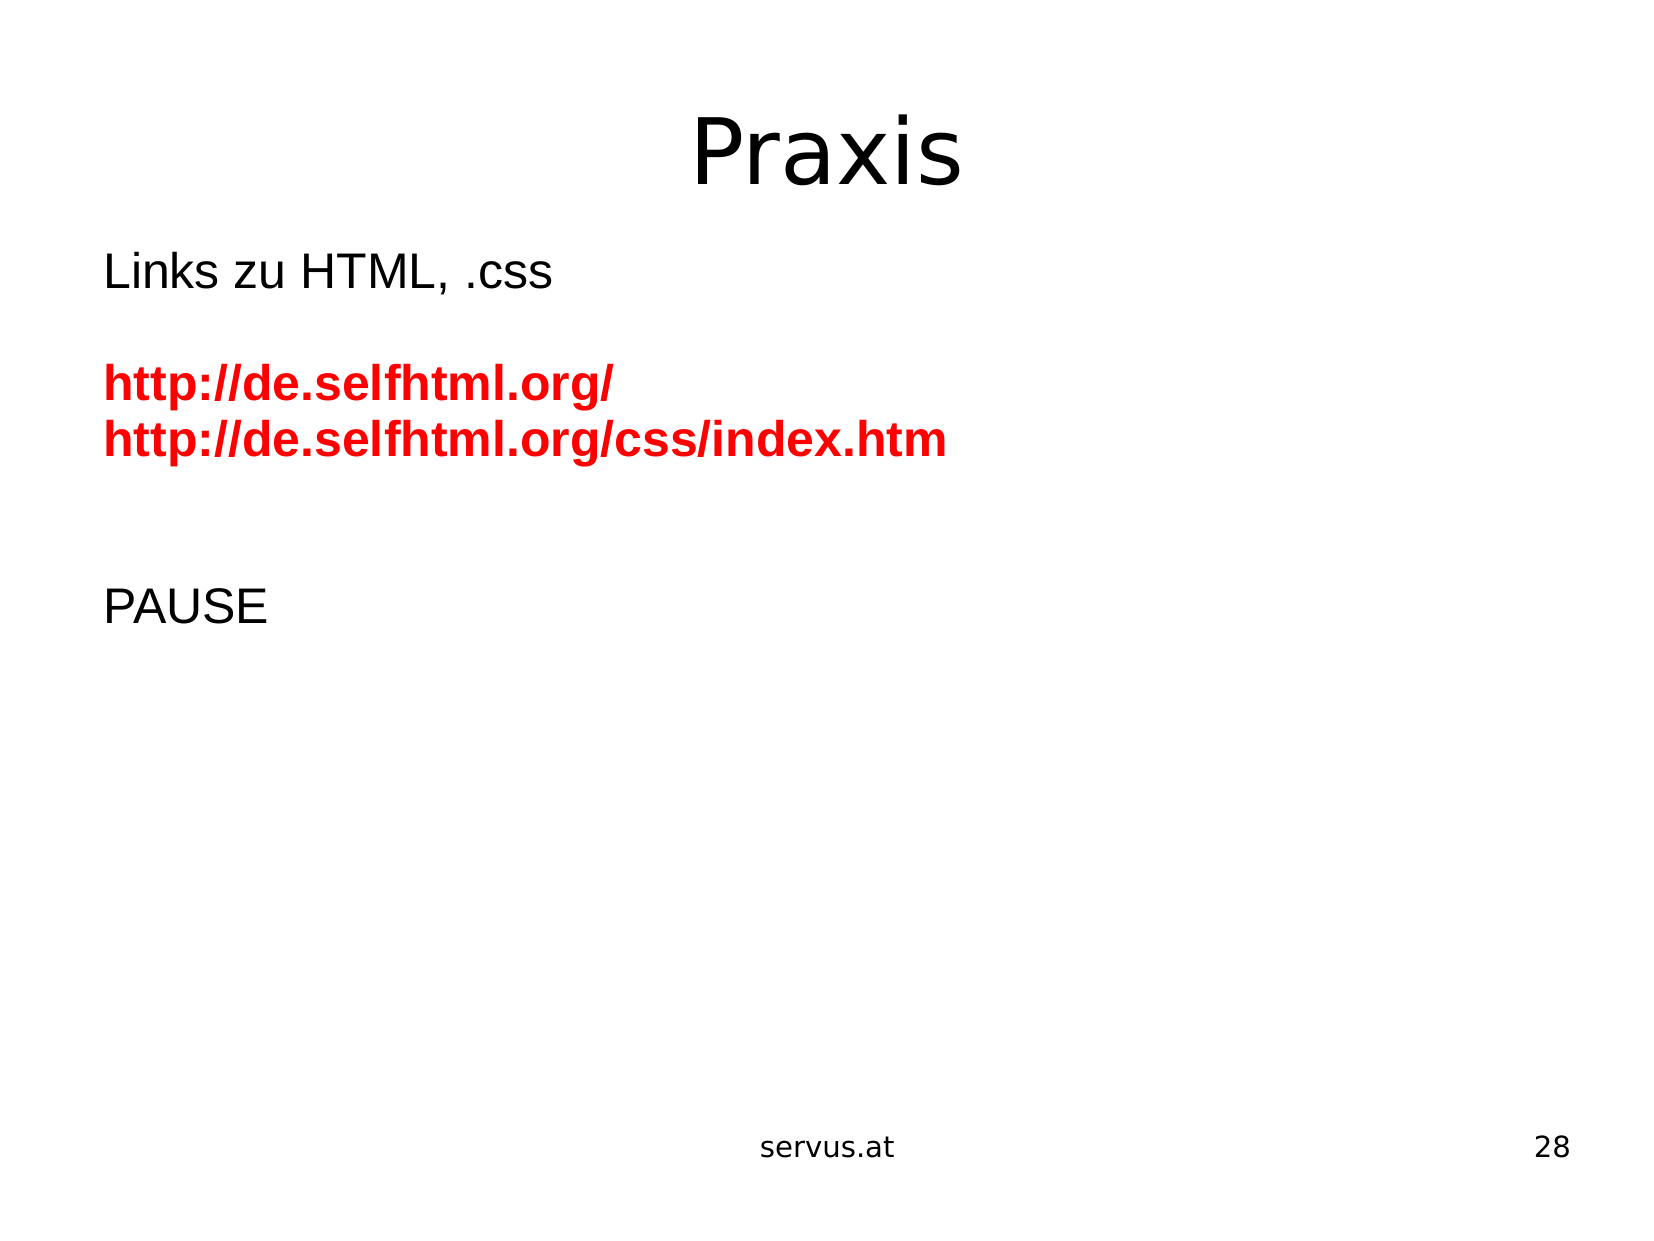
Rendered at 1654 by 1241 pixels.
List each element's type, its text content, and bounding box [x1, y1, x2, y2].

title Praxis [82, 56, 1571, 250]
text_box Links zu HTML, .css http://de.selfhtml.org/ http://de.selfhtml.org/css/index.htm PAUSE [88, 236, 1595, 1241]
